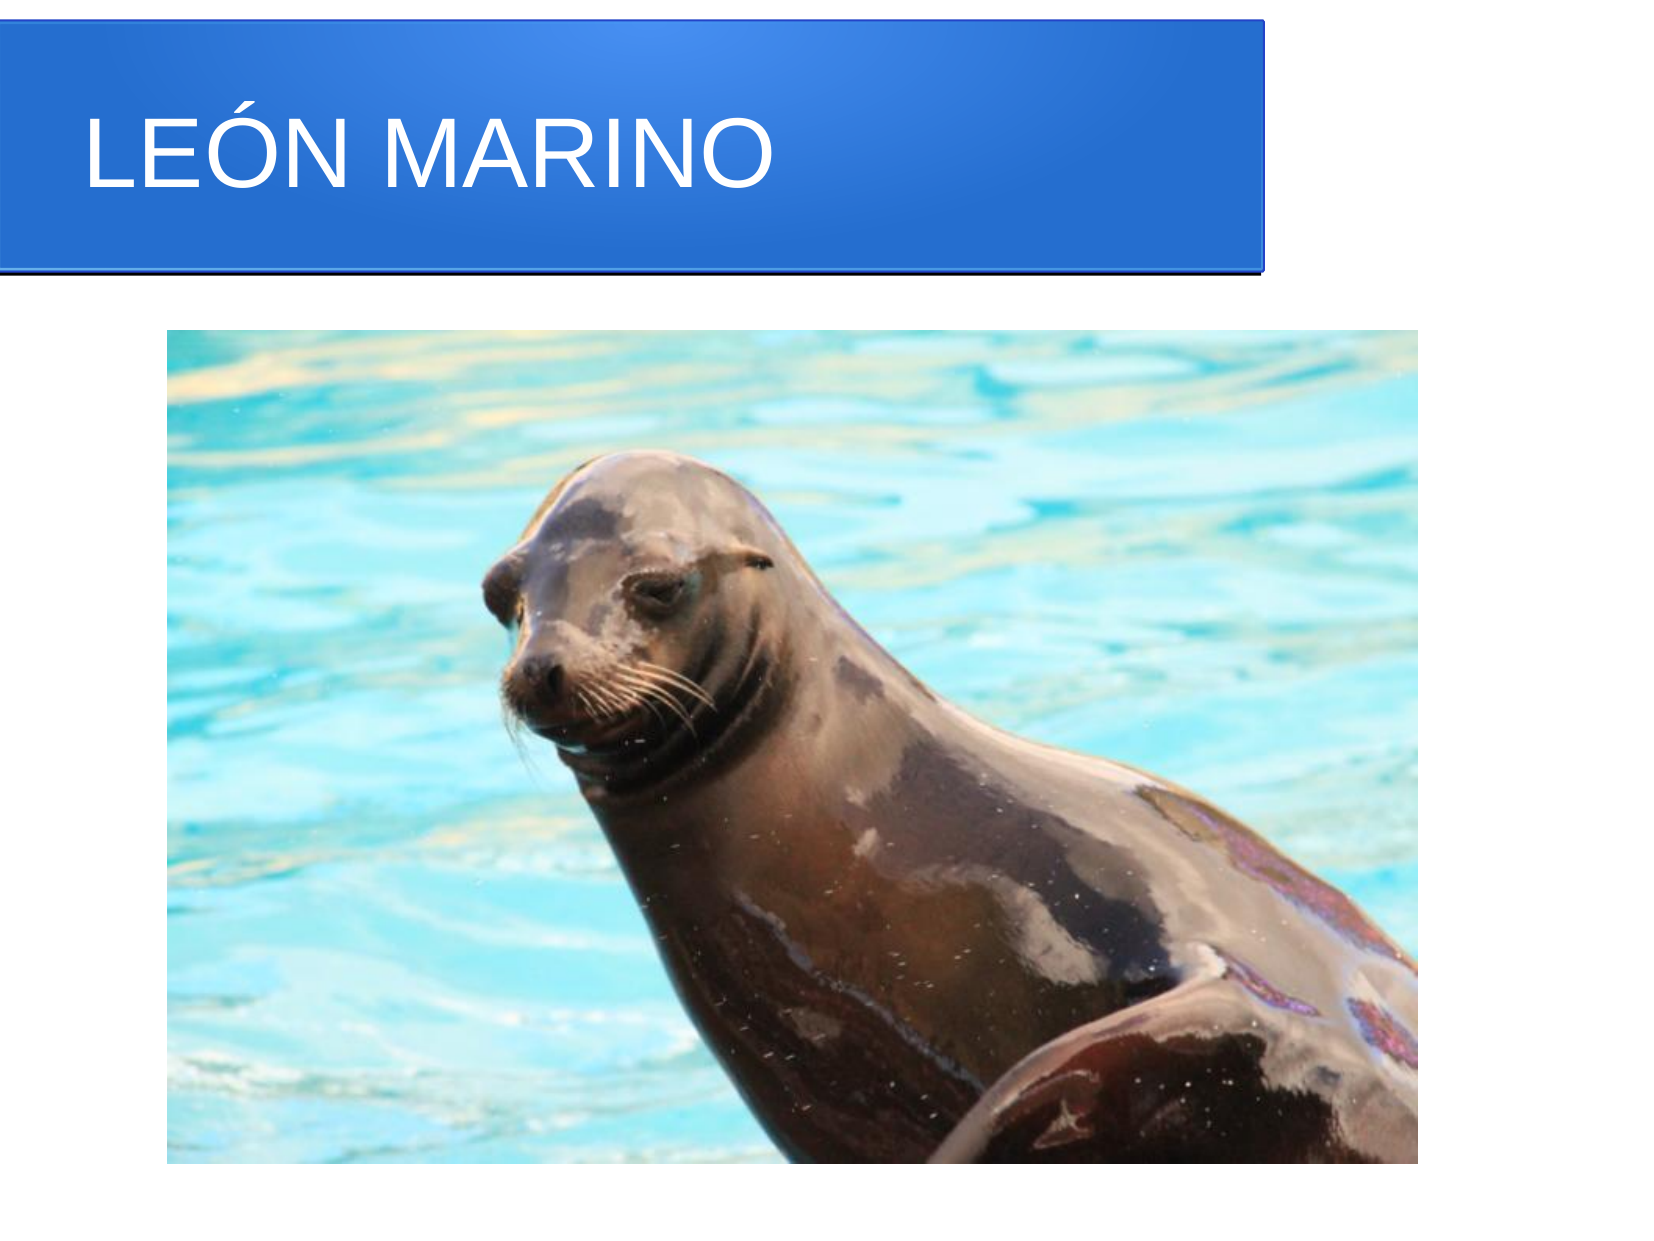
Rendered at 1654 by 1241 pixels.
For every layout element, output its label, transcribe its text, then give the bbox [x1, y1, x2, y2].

title LEÓN MARINO [82, 49, 1250, 257]
picture [167, 330, 1418, 1164]
